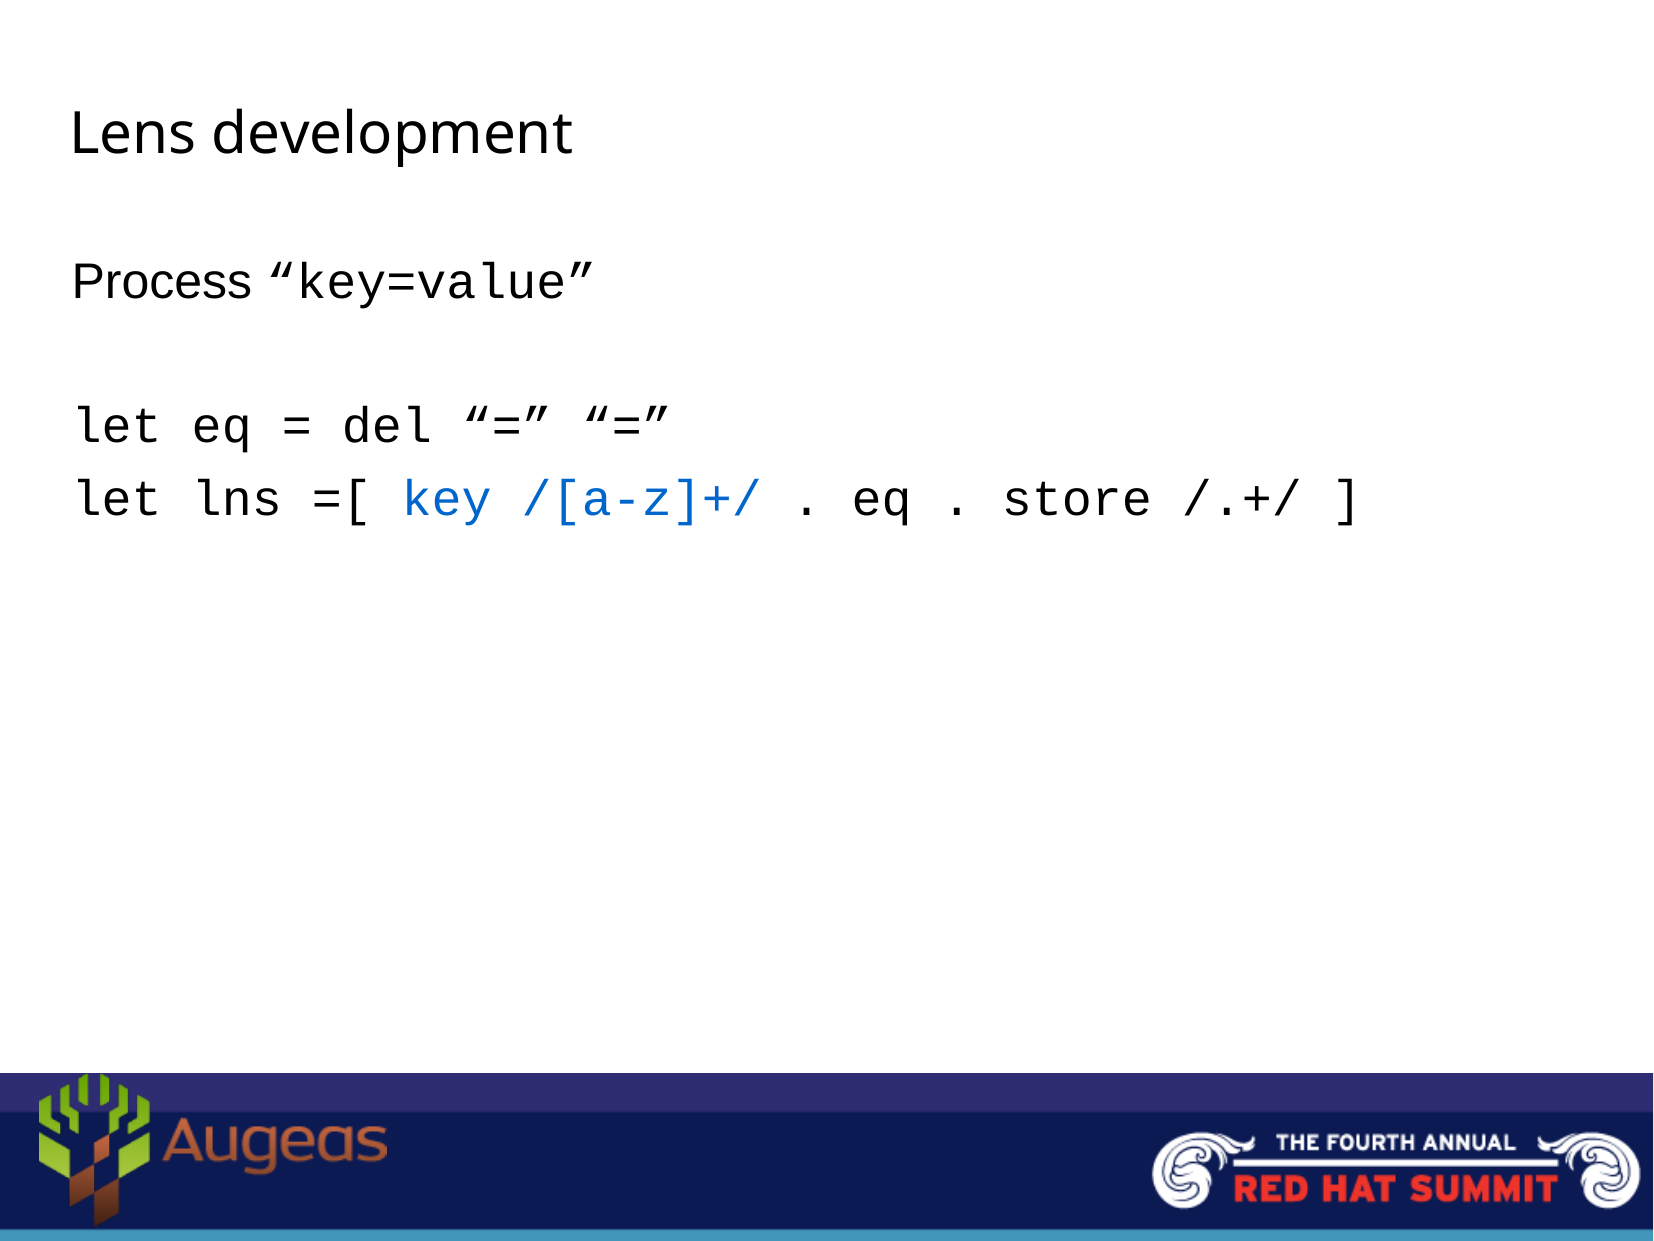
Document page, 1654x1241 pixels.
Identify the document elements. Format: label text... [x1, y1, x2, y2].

title Lens development [69, 71, 1501, 190]
picture [0, 1073, 1654, 1241]
list Process “key=value” let eq = del “=” “=” let lns =[ key /[a-z]+/ . eq . store /.+/ ] [71, 180, 1495, 1089]
